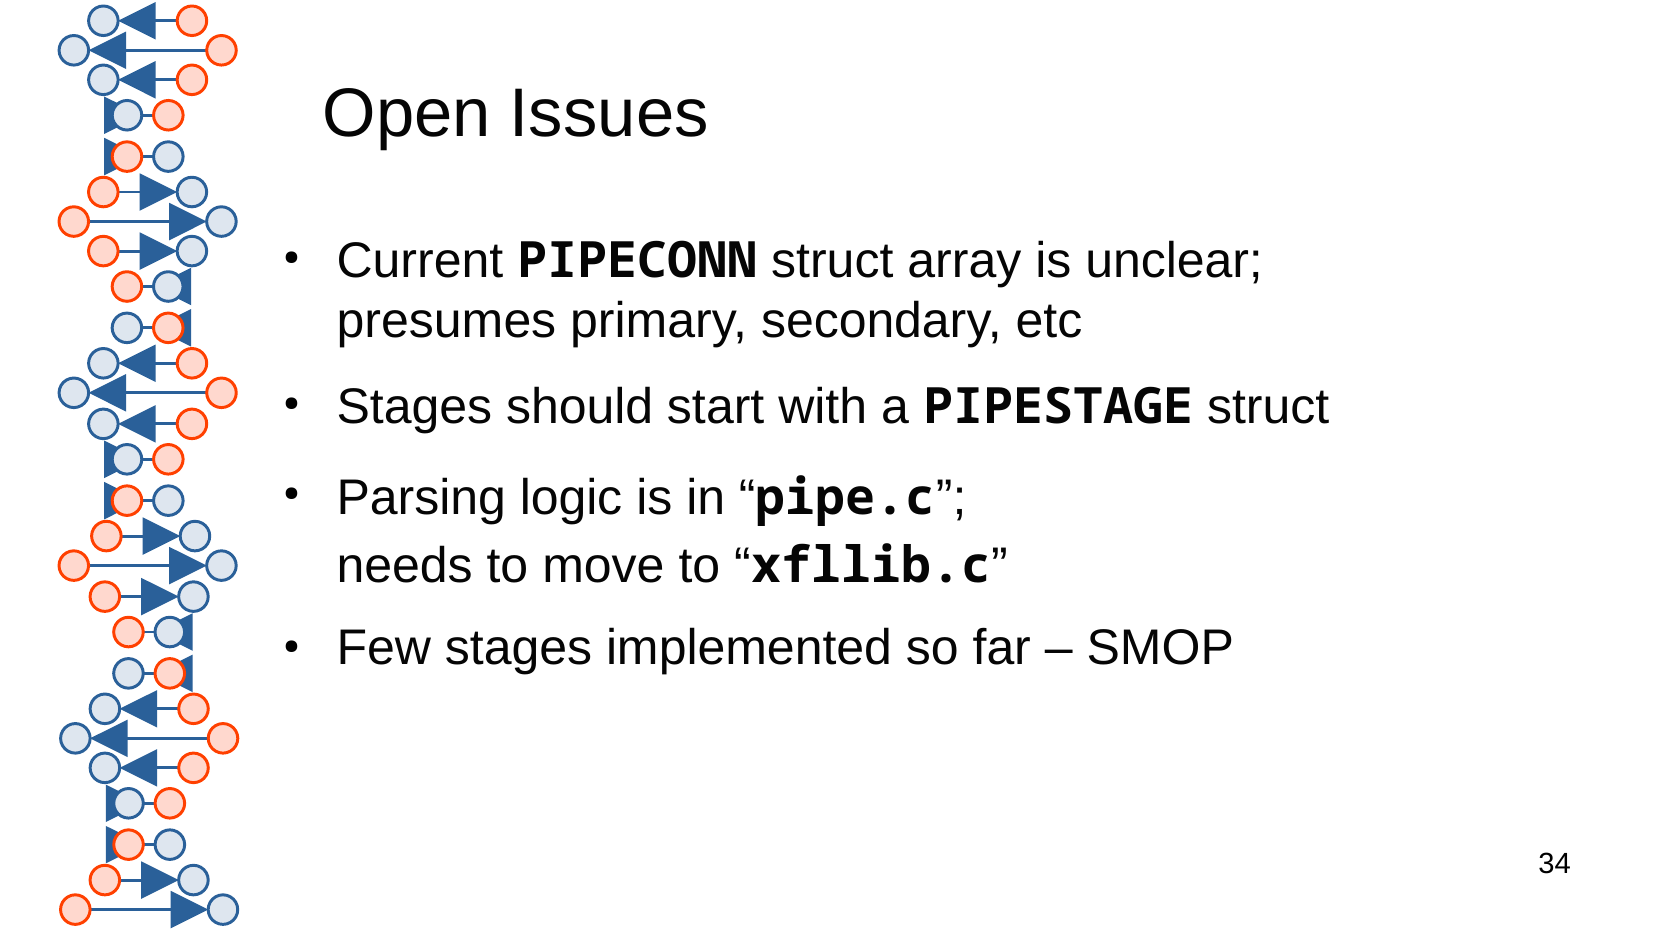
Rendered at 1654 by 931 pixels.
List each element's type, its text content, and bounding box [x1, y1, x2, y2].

title Open Issues [265, 35, 1595, 189]
list Current PIPECONN struct array is unclear; presumes primary, secondary, etc Stages should start with a PIPESTAGE struct Parsing logic is in “pipe.c”; needs to move to “xfllib.c” Few stages implemented so far – SMOP [265, 224, 1595, 764]
